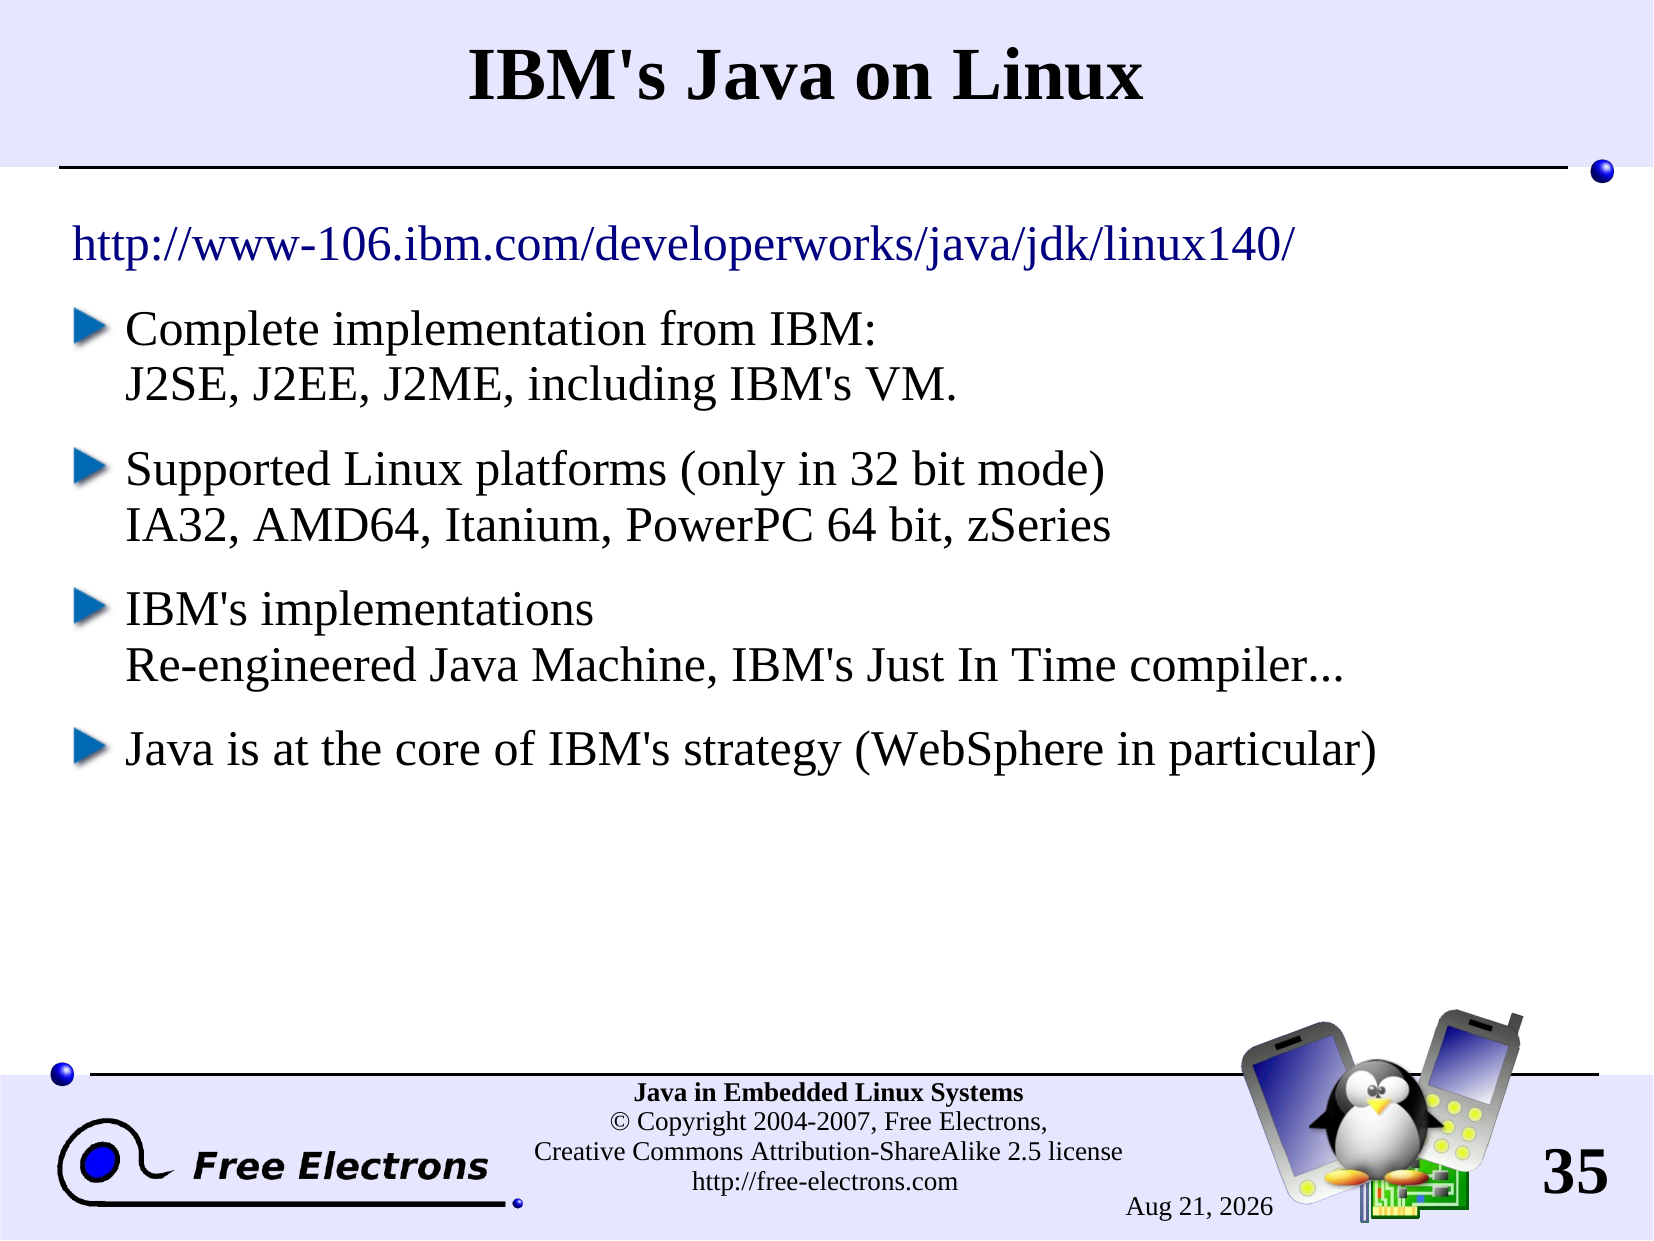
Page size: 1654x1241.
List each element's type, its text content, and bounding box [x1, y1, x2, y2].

title IBM's Java on Linux [60, 25, 1551, 124]
picture [50, 1107, 527, 1216]
list http://www-106.ibm.com/developerworks/java/jdk/linux140/ Complete implementation from IBM: J2SE, J2EE, J2ME, including IBM's VM. Supported Linux platforms (only in 32 bit mode) IA32, AMD64, Itanium, PowerPC 64 bit, zSeries IBM's implementations Re-engineered Java Machine, IBM's Just In Time compiler... Java is at the core of IBM's strategy (WebSphere in particular) [54, 216, 1518, 1066]
picture [1231, 1007, 1538, 1241]
